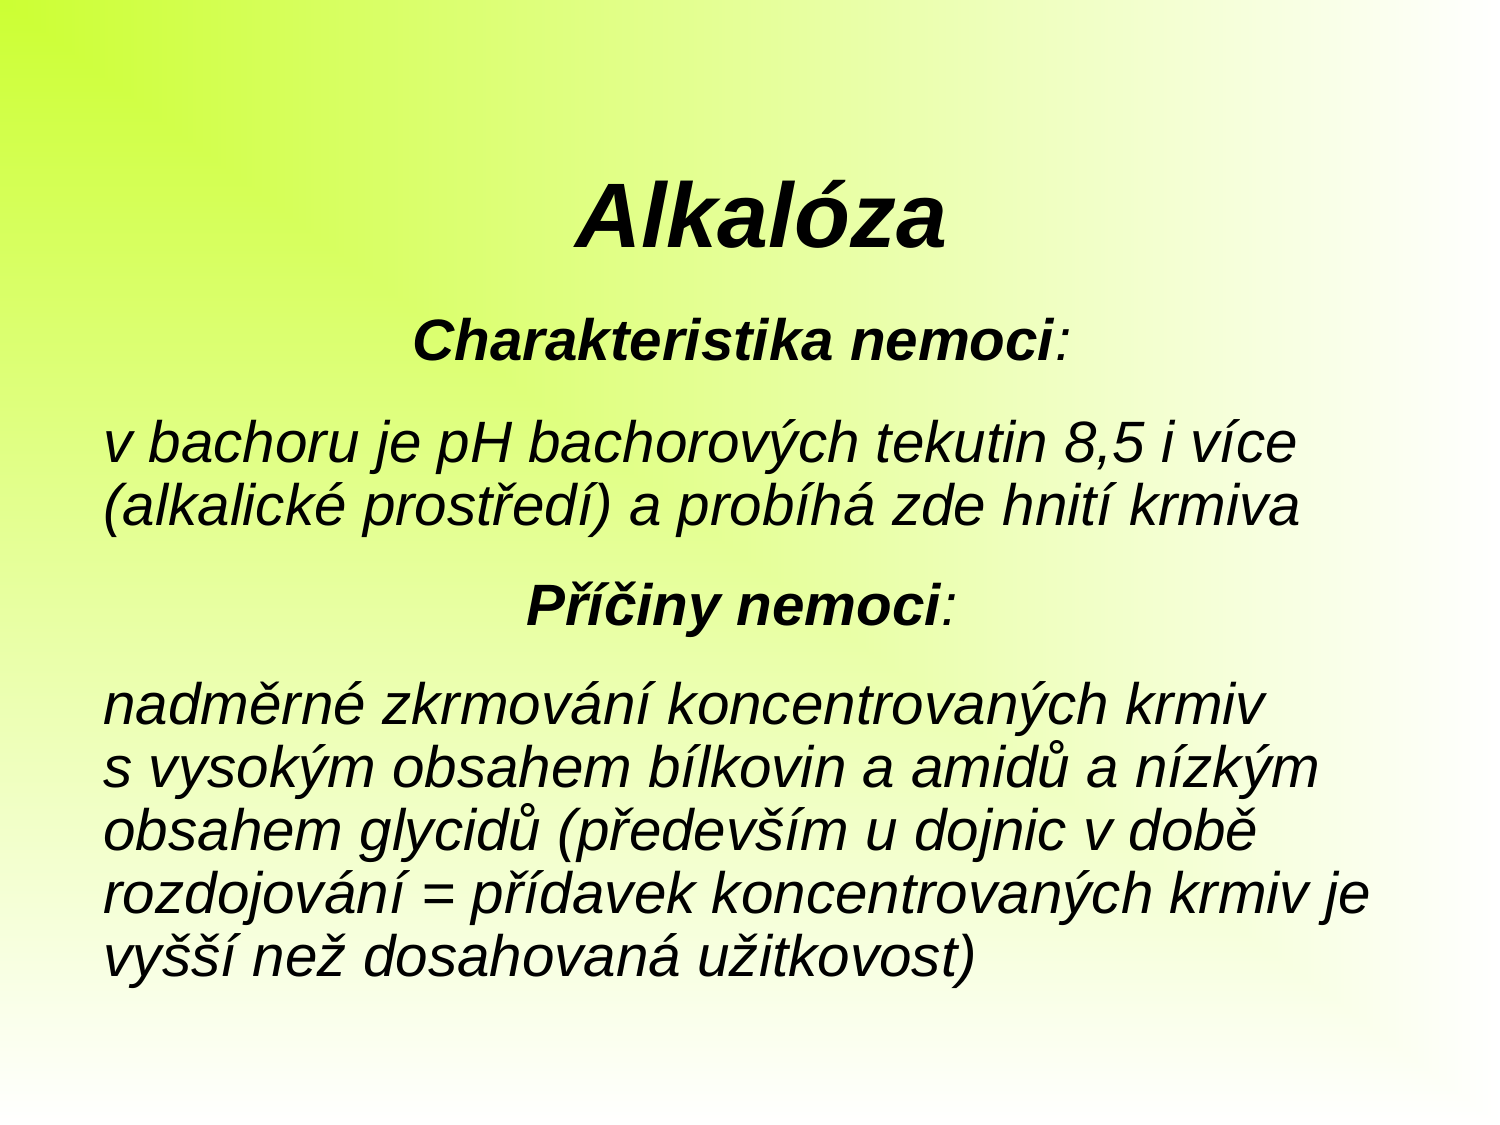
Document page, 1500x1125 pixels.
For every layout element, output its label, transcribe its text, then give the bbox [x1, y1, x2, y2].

text_box Charakteristika nemoci: v bachoru je pH bachorových tekutin 8,5 i více (alkalické prostředí) a probíhá zde hnití krmiva Příčiny nemoci: nadměrné zkrmování koncentrovaných krmiv s vysokým obsahem bílkovin a amidů a nízkým obsahem glycidů (především u dojnic v době rozdojování = přídavek koncentrovaných krmiv je vyšší než dosahovaná užitkovost) [88, 302, 1412, 1059]
title Alkalóza [123, 90, 1399, 302]
picture [0, 0, 1500, 1125]
